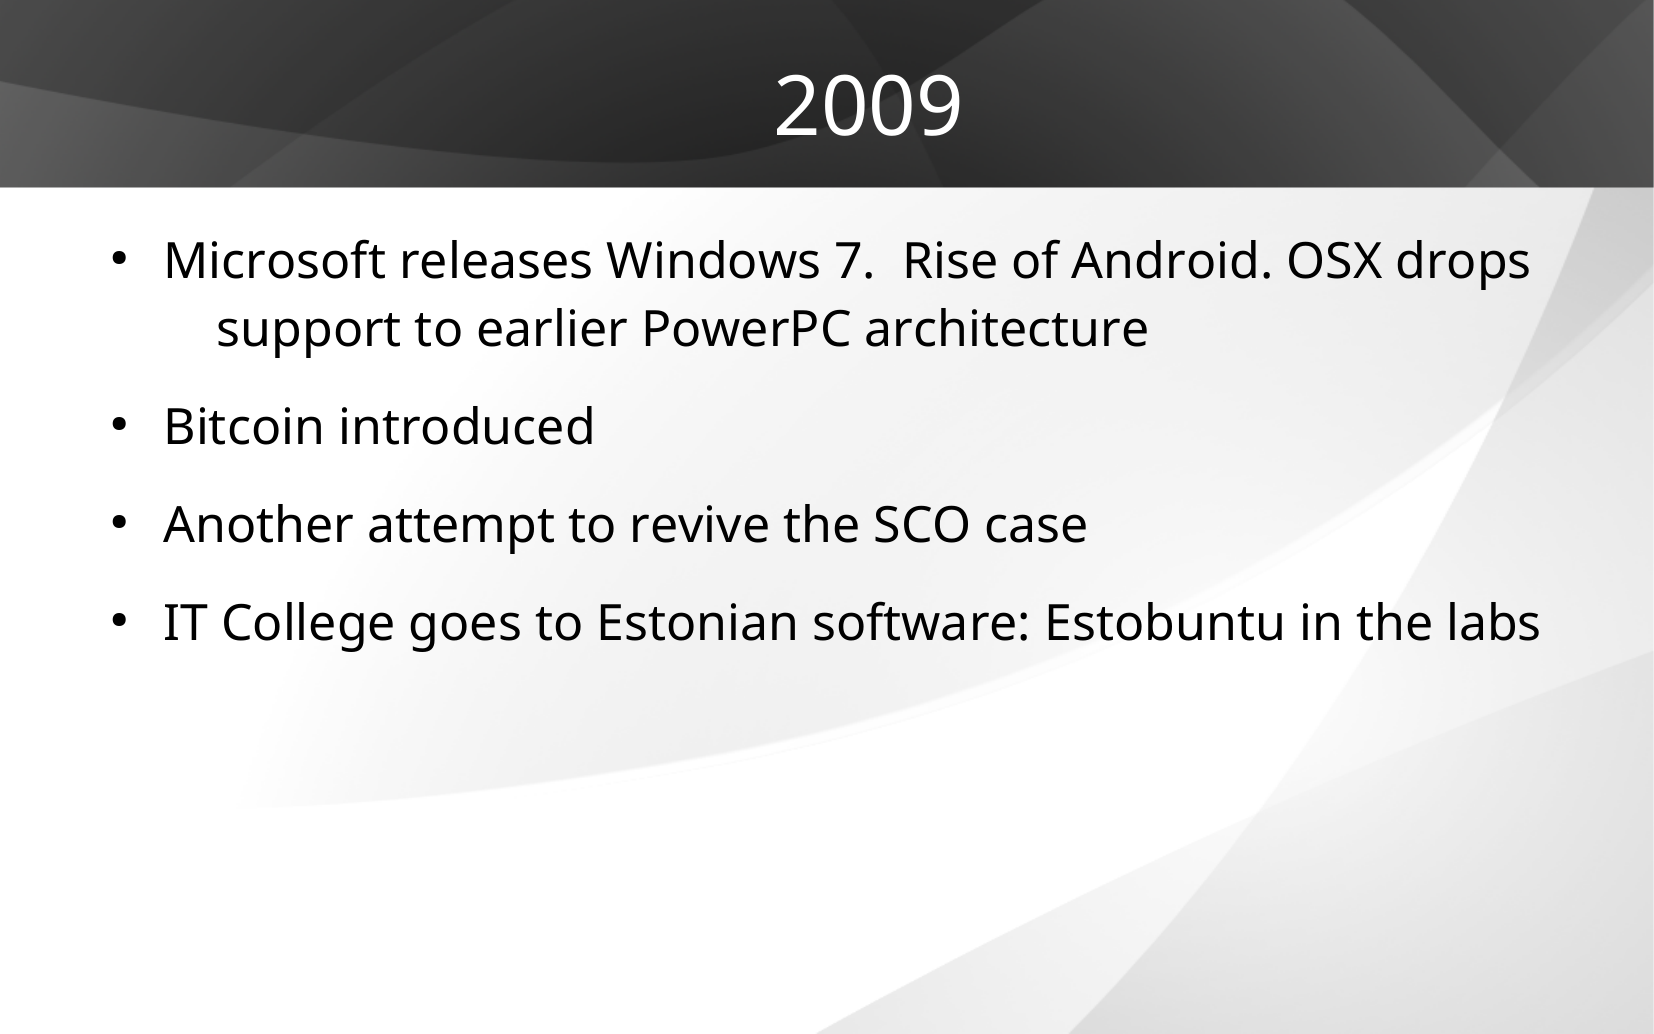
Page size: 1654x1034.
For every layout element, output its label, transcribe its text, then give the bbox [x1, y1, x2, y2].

title 2009 [124, 0, 1613, 208]
list Microsoft releases Windows 7. Rise of Android. OSX drops support to earlier PowerPC architecture Bitcoin introduced Another attempt to revive the SCO case IT College goes to Estonian software: Estobuntu in the labs [75, 225, 1613, 1013]
picture [0, 0, 1654, 1034]
